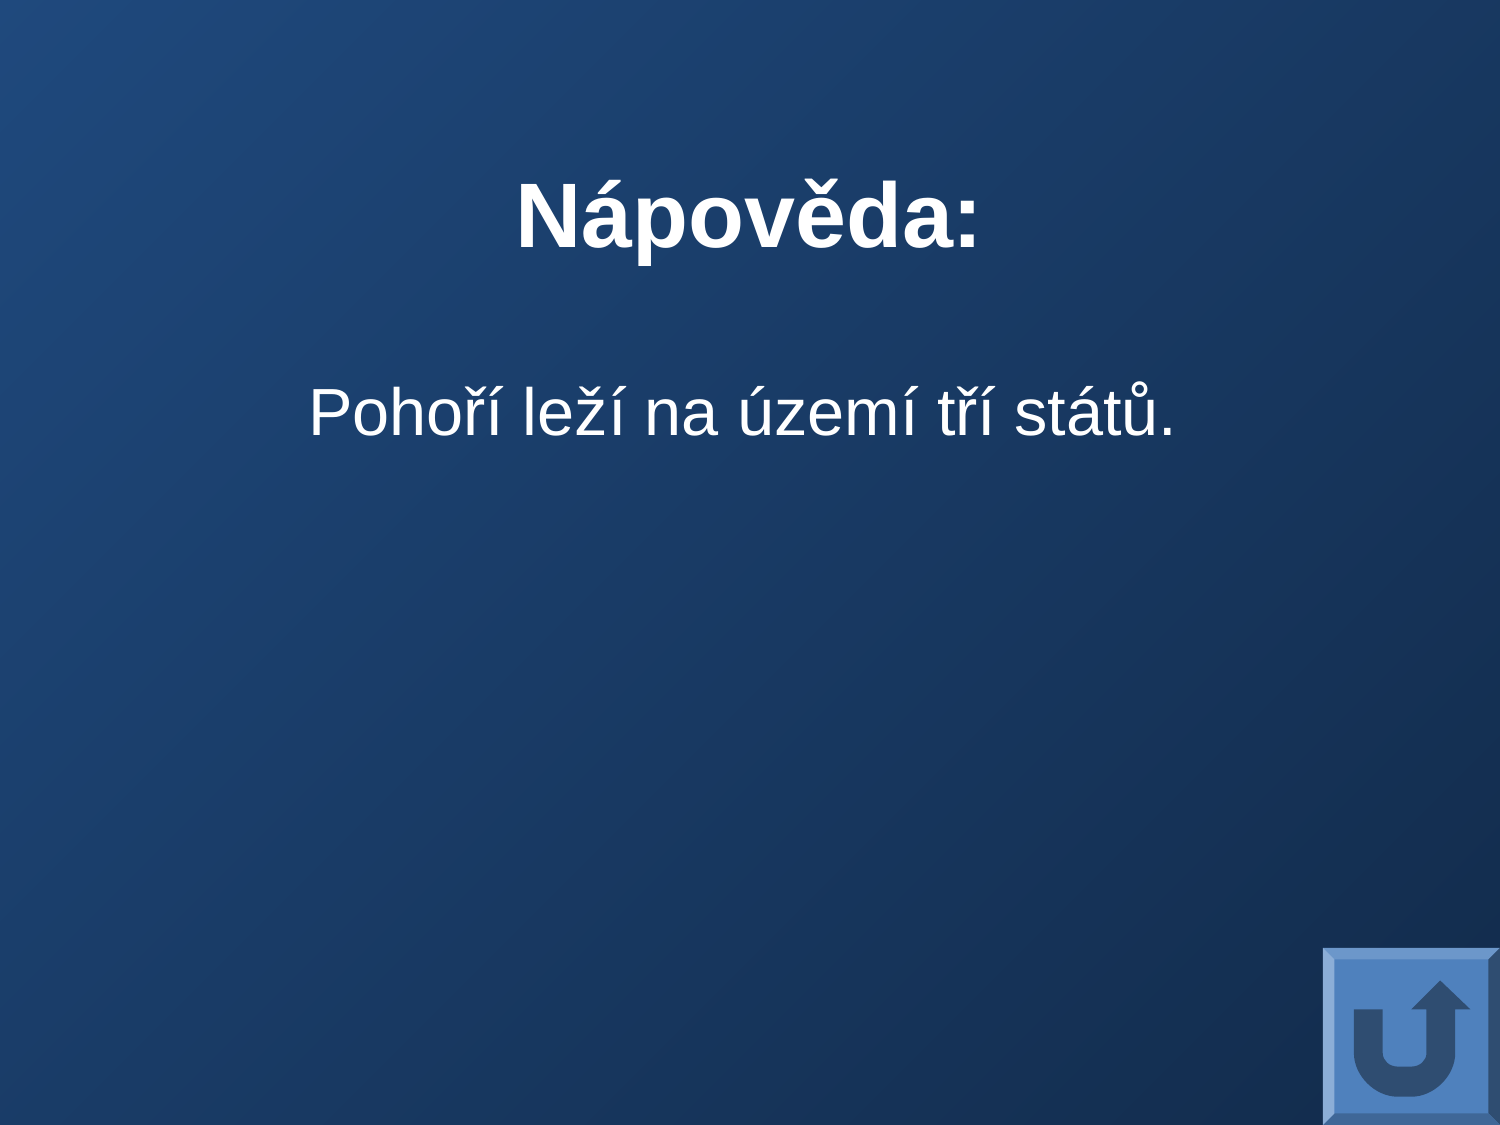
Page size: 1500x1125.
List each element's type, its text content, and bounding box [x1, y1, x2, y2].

title Nápověda: [112, 90, 1388, 332]
text_box [1324, 947, 1500, 1125]
text_box Pohoří leží na území tří států. [218, 361, 1269, 650]
